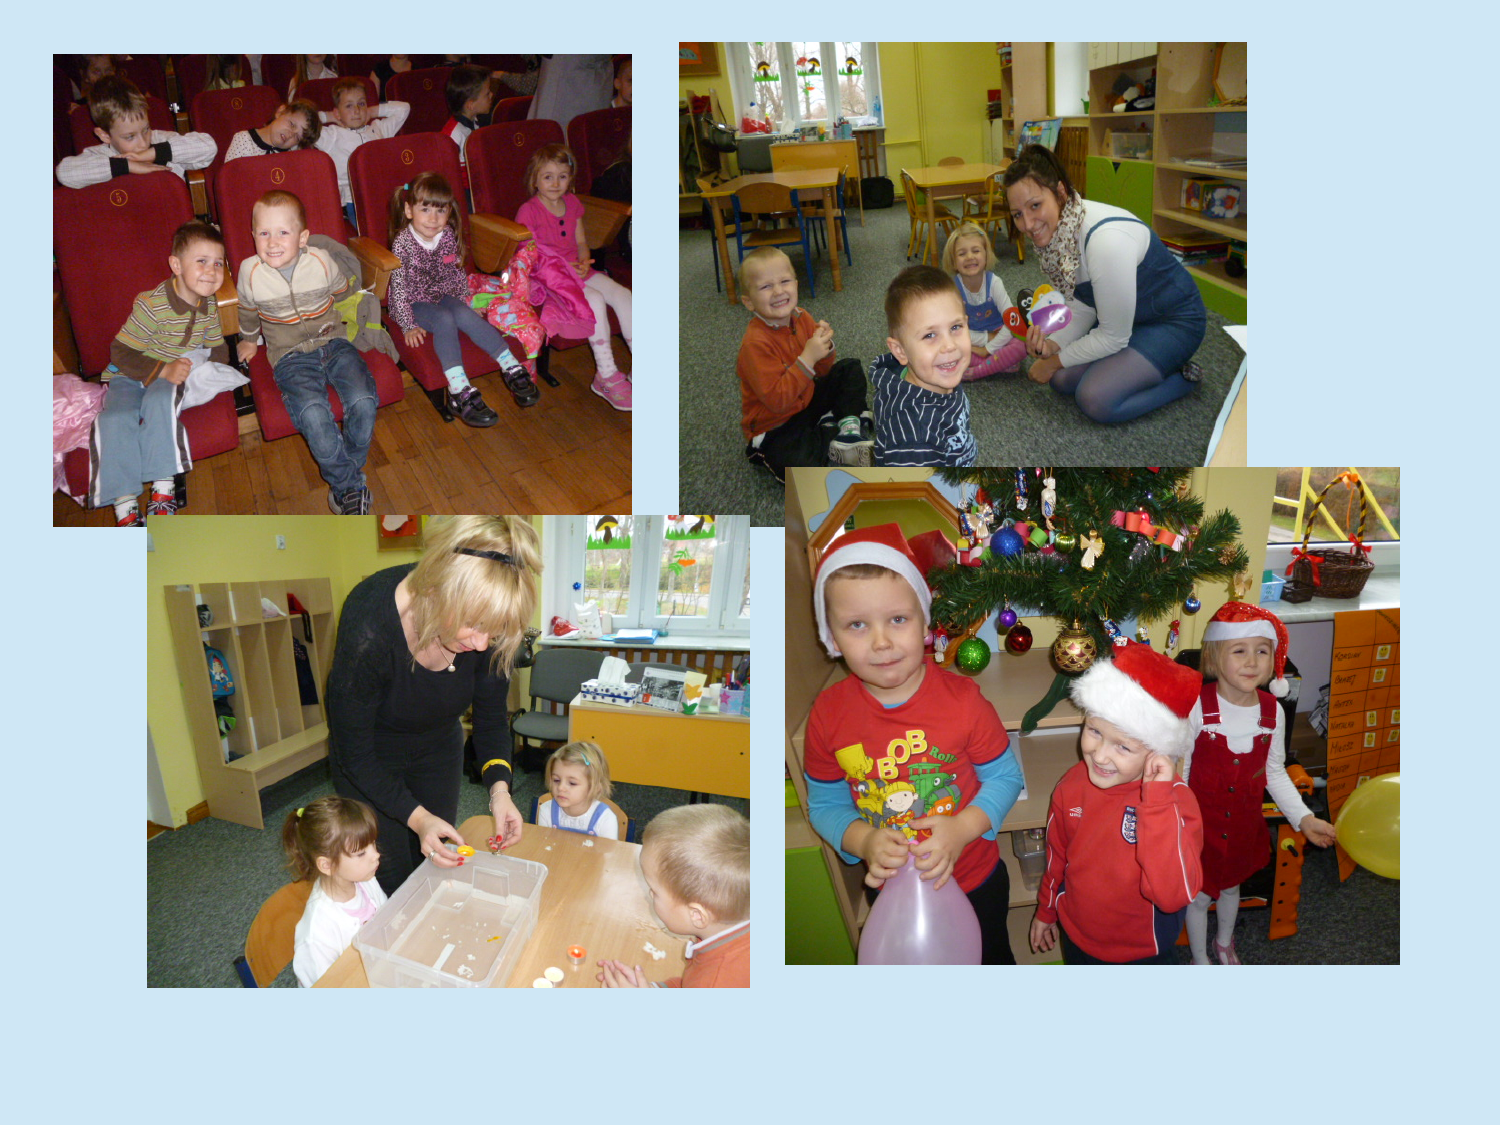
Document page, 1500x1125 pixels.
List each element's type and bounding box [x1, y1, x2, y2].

picture [53, 42, 1400, 988]
